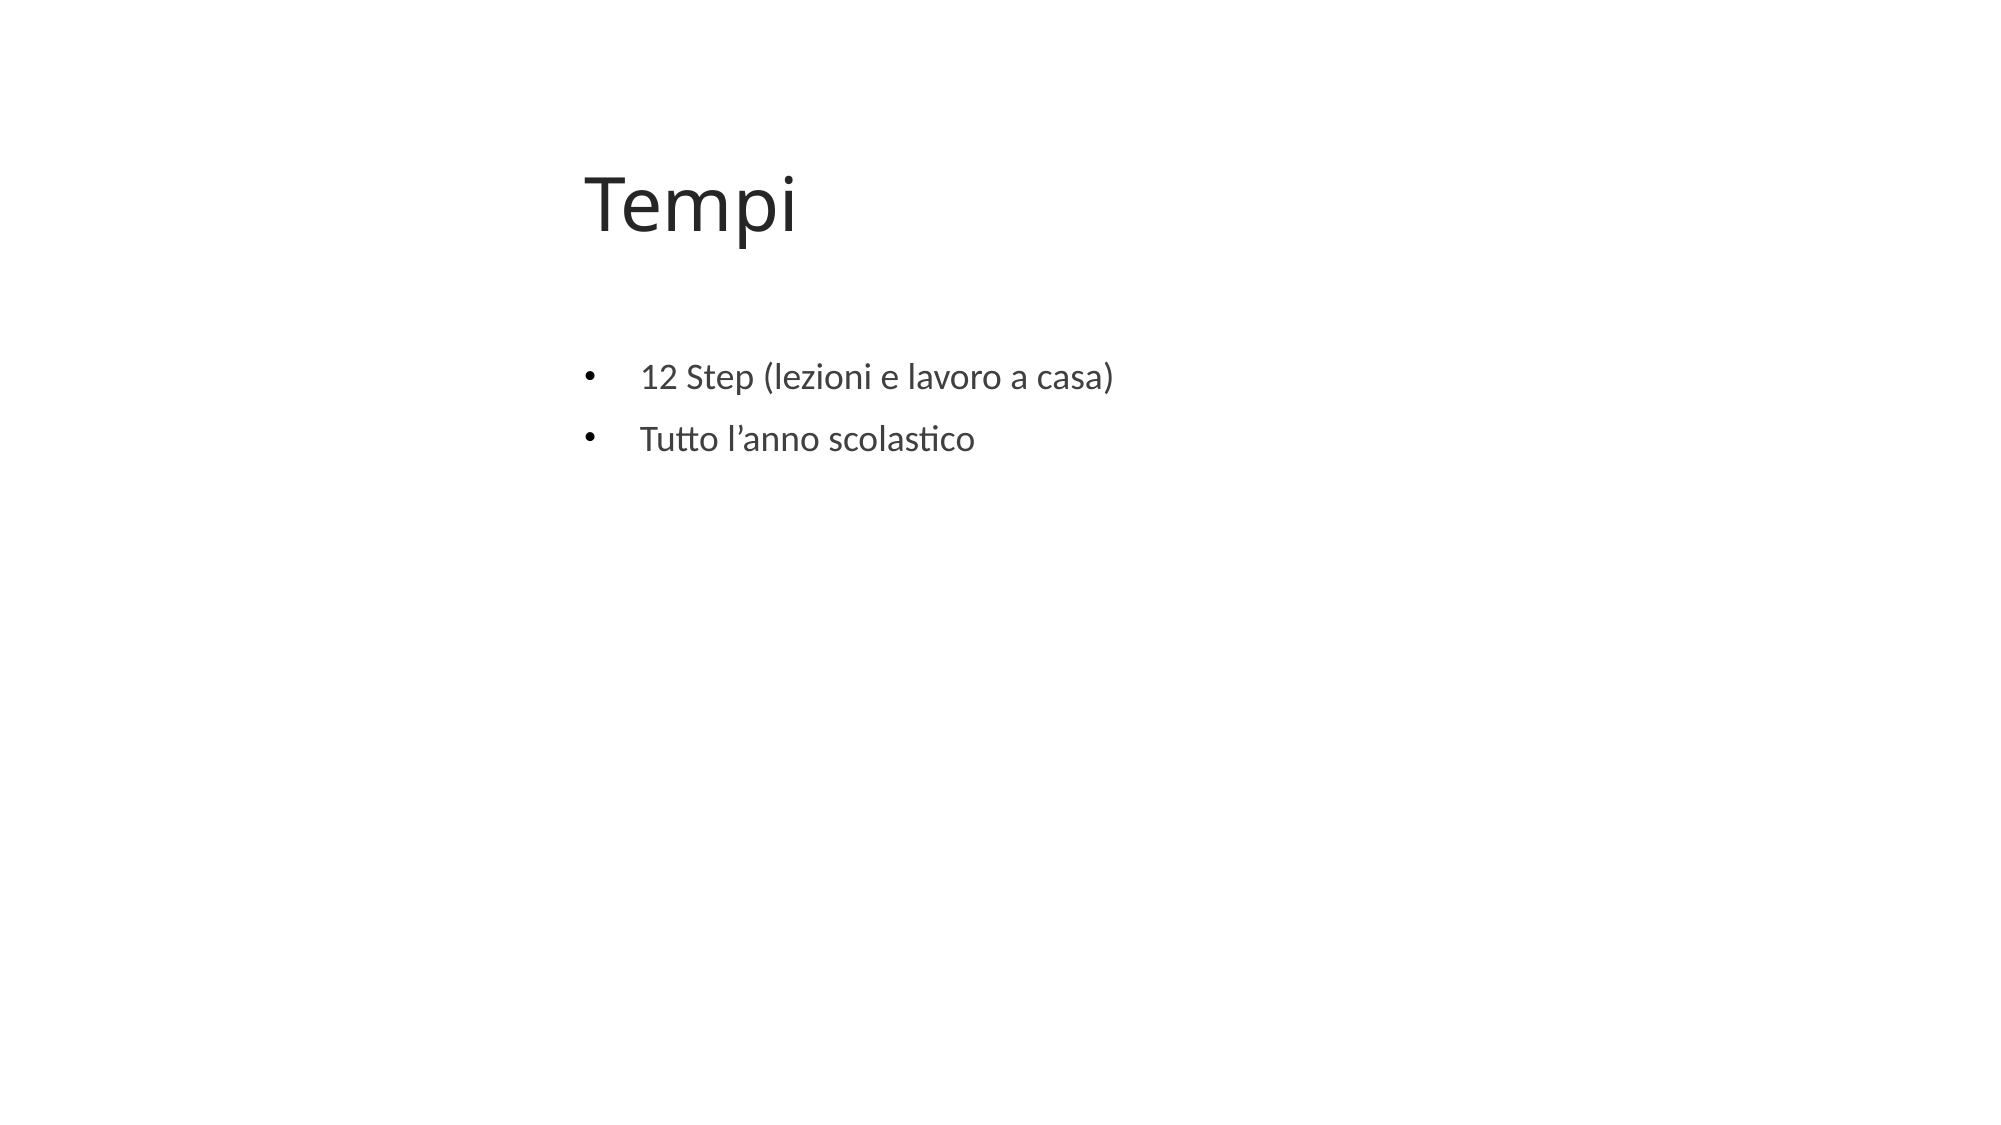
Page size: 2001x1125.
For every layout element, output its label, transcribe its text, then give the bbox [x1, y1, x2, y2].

title Tempi [569, 102, 1651, 313]
list 12 Step (lezioni e lavoro a casa) Tutto l’anno scolastico [568, 350, 1651, 970]
